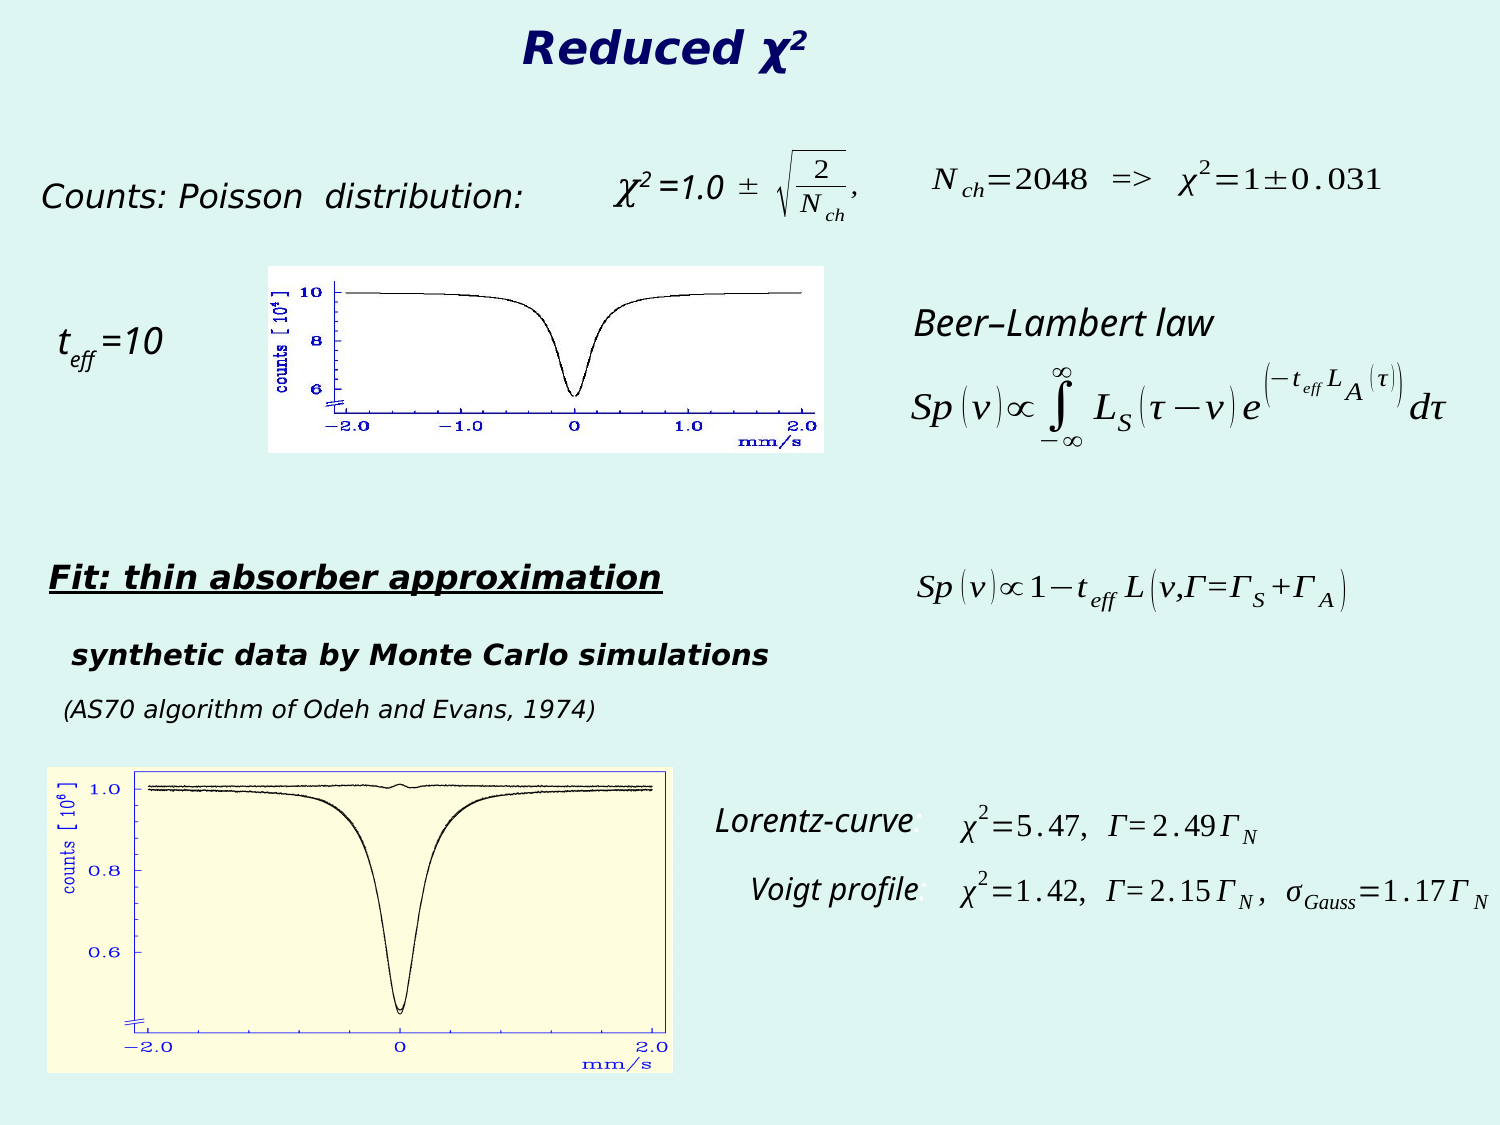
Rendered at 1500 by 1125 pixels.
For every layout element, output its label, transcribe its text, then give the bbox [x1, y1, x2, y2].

text_box Lorentz-curve: [699, 791, 976, 852]
text_box (AS70 algorithm of Odeh and Evans, 1974) [48, 686, 744, 751]
text_box Beer–Lambert law [898, 291, 1245, 352]
text_box synthetic data by Monte Carlo simulations [56, 620, 806, 680]
text_box Reduced χ2 [506, 11, 880, 82]
text_box Fit: thin absorber approximation [33, 548, 786, 618]
chart [728, 148, 869, 225]
text_box Voigt profile: [735, 862, 1012, 922]
chart [920, 156, 1395, 203]
picture [268, 266, 824, 453]
chart [900, 360, 1464, 448]
text_box teff =10 [42, 310, 194, 375]
text_box Counts: Poisson distribution: [26, 163, 592, 229]
chart [950, 866, 1500, 915]
chart [907, 566, 1359, 614]
picture [47, 767, 674, 1075]
chart [976, 801, 1271, 850]
text_box χ2 =1.0 [585, 154, 728, 215]
